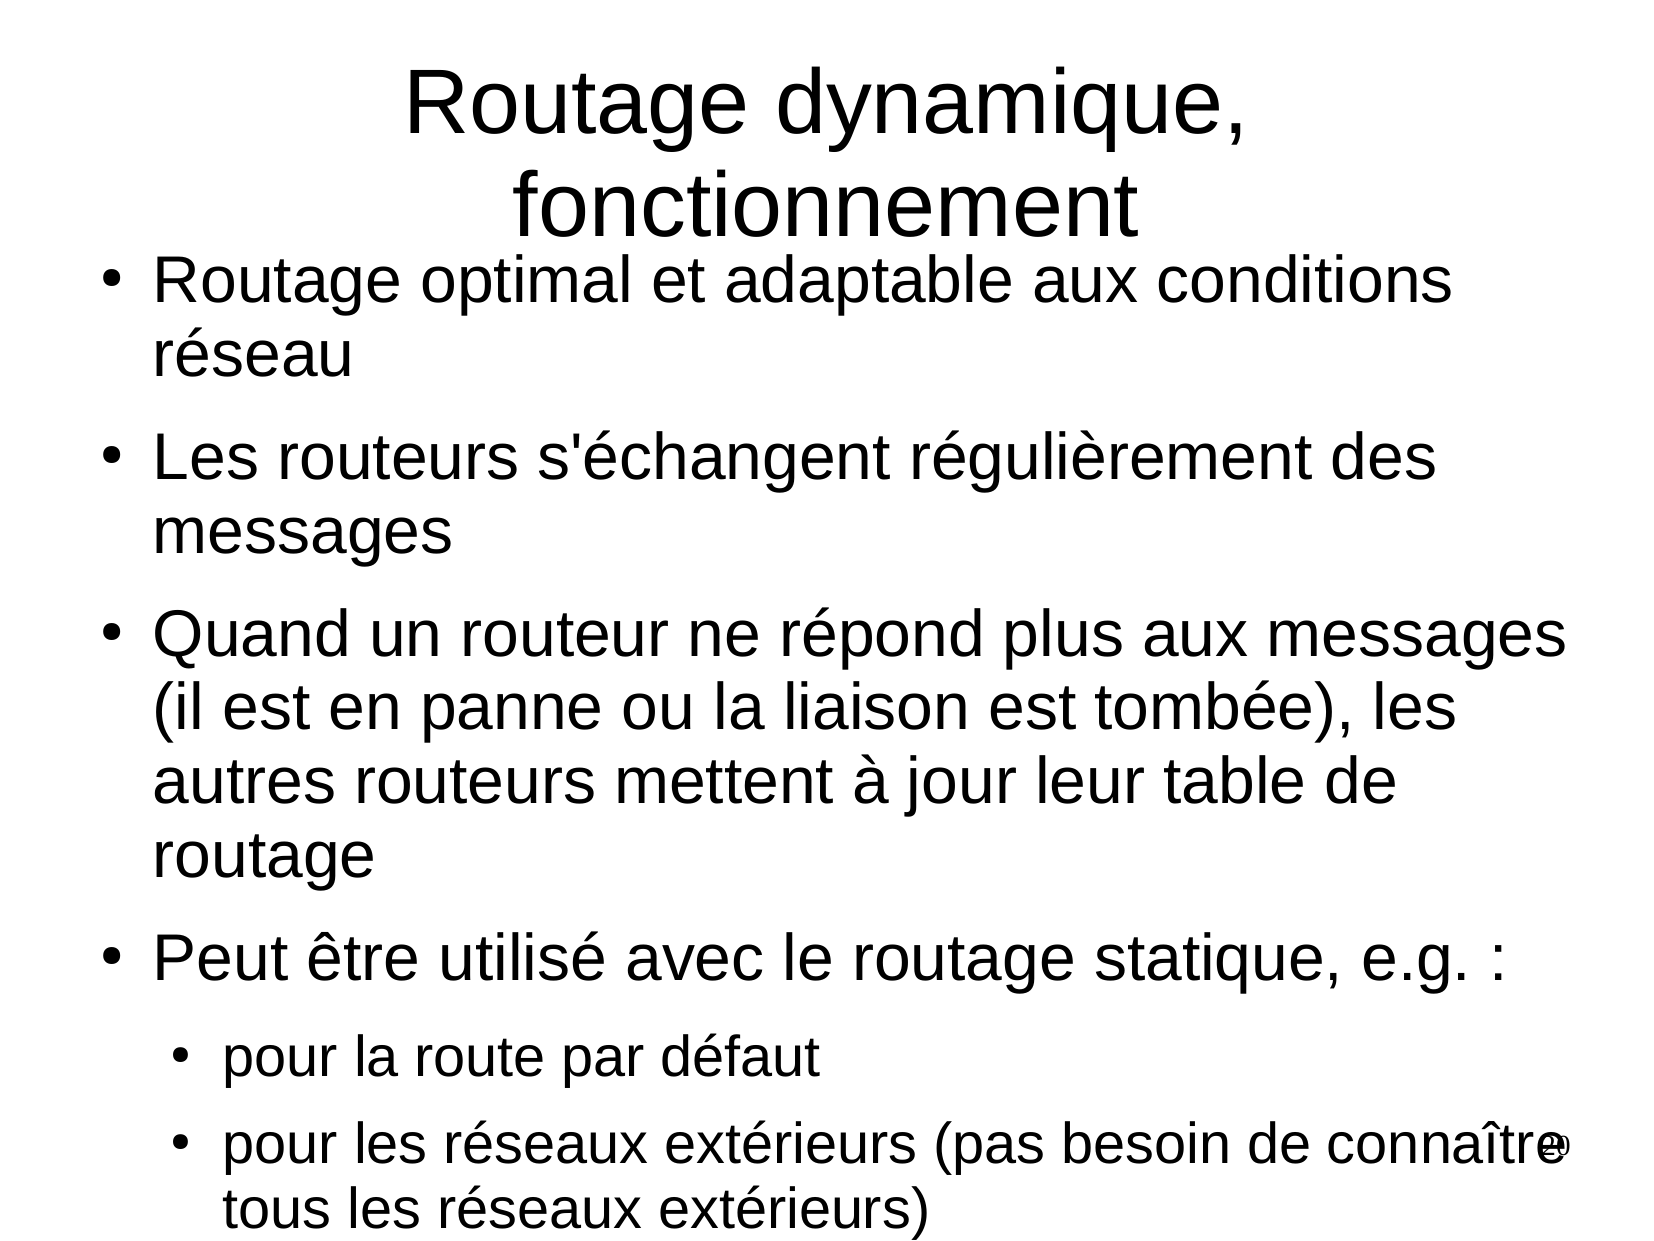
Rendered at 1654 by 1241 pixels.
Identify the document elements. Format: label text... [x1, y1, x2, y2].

list Routage optimal et adaptable aux conditions réseau Les routeurs s'échangent régulièrement des messages Quand un routeur ne répond plus aux messages (il est en panne ou la liaison est tombée), les autres routeurs mettent à jour leur table de routage Peut être utilisé avec le routage statique, e.g. : pour la route par défaut pour les réseaux extérieurs (pas besoin de connaître tous les réseaux extérieurs) [82, 242, 1571, 1241]
title Routage dynamique, fonctionnement [82, 50, 1571, 242]
